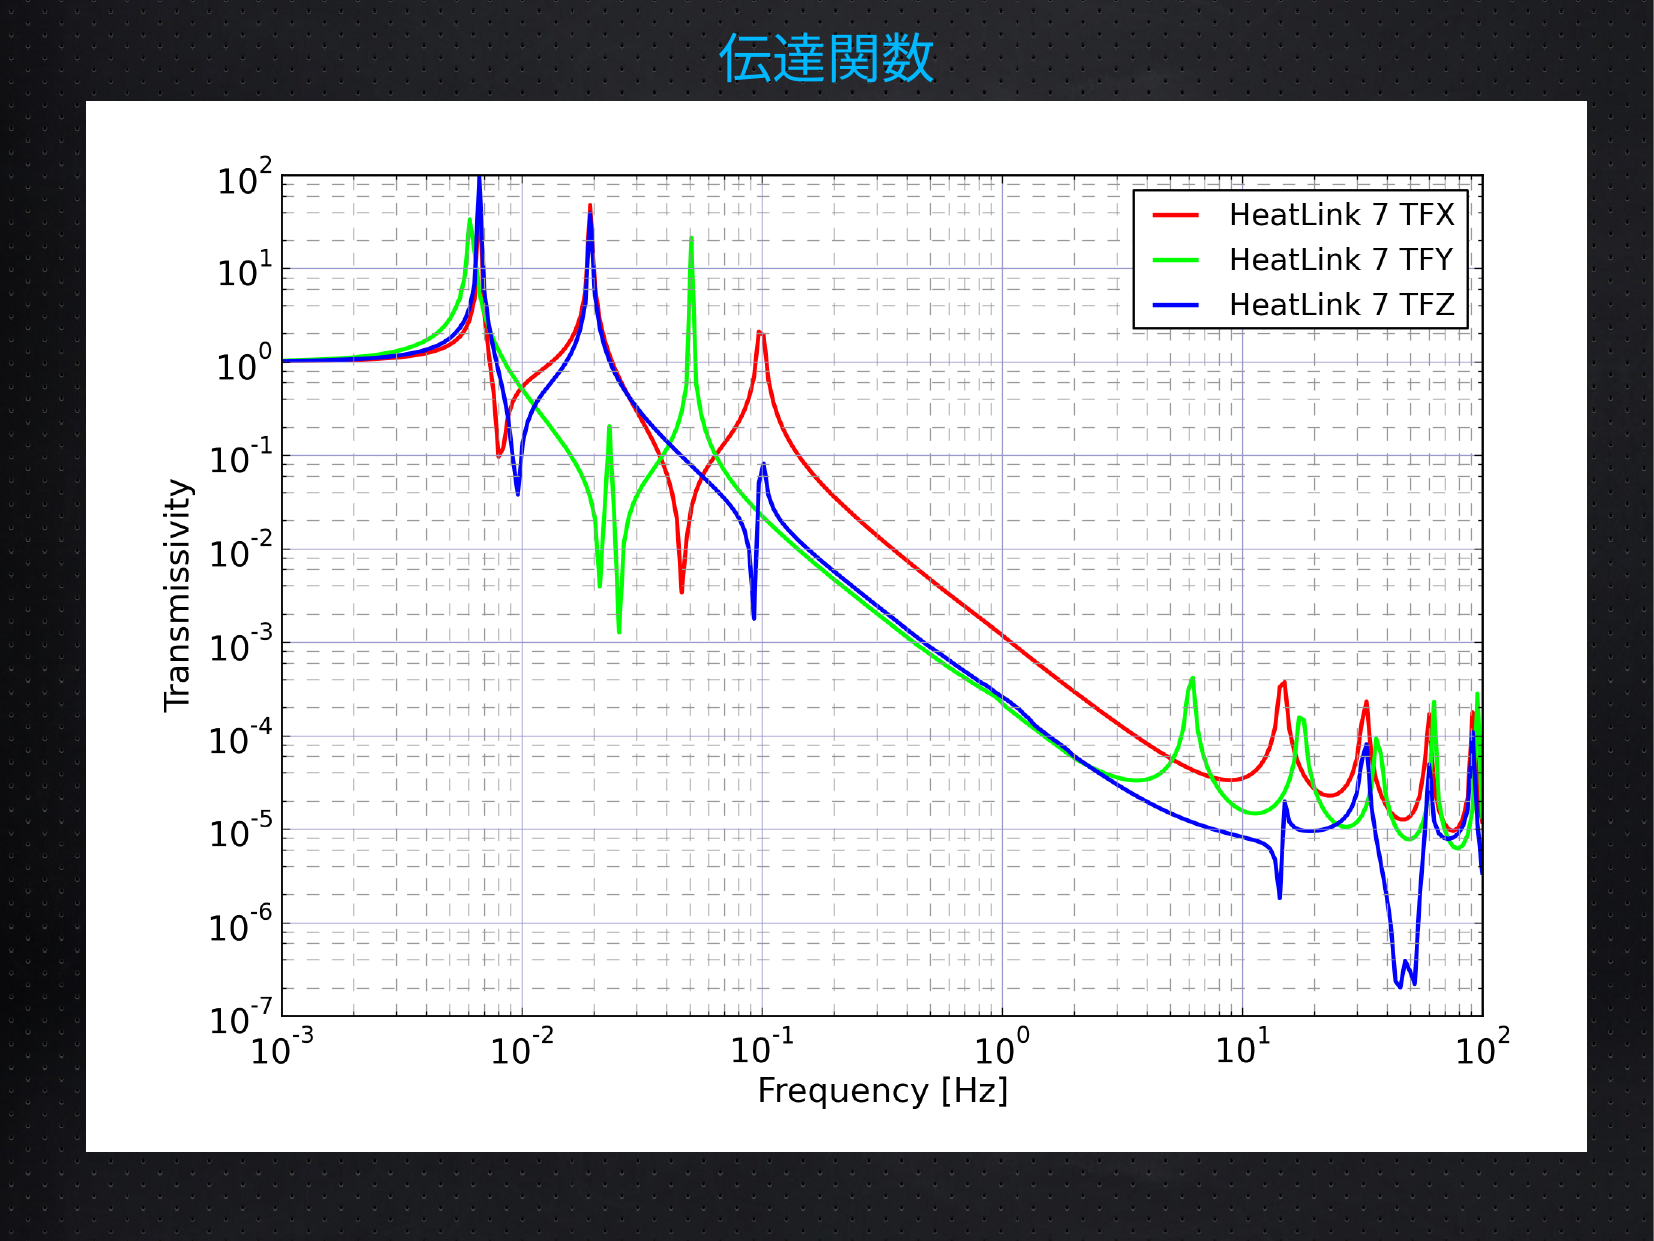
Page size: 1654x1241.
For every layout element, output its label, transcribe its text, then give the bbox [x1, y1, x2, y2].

title 伝達関数 [83, 16, 1572, 94]
picture [0, 0, 1654, 1241]
